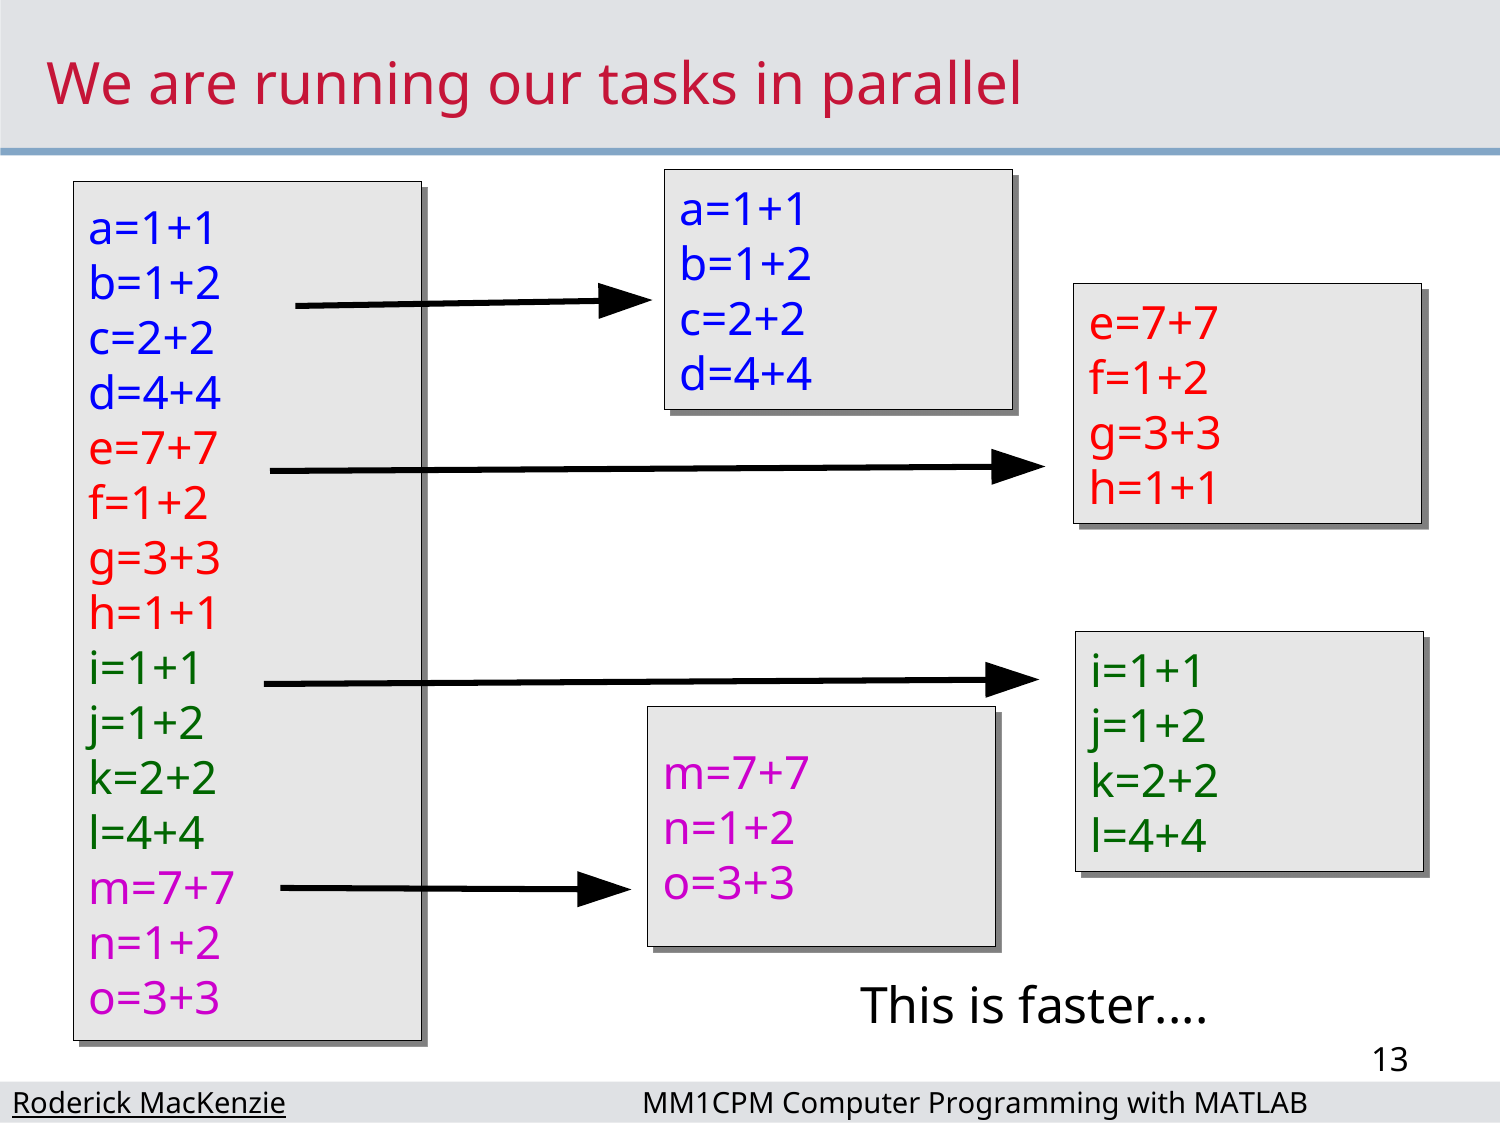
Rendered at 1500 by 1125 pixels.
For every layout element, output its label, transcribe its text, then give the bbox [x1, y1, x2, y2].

text_box a=1+1 b=1+2 c=2+2 d=4+4 e=7+7 f=1+2 g=3+3 h=1+1 i=1+1 j=1+2 k=2+2 l=4+4 m=7+7 n=1+2 o=3+3 [73, 181, 422, 1041]
text_box e=7+7 f=1+2 g=3+3 h=1+1 [1073, 283, 1422, 524]
text_box i=1+1 j=1+2 k=2+2 l=4+4 [1075, 631, 1424, 872]
text_box This is faster.... [827, 966, 1426, 1041]
title We are running our tasks in parallel [31, 29, 1142, 135]
text_box <number> [1356, 1030, 1500, 1101]
text_box a=1+1 b=1+2 c=2+2 d=4+4 [664, 169, 1013, 410]
text_box m=7+7 n=1+2 o=3+3 [647, 706, 996, 947]
